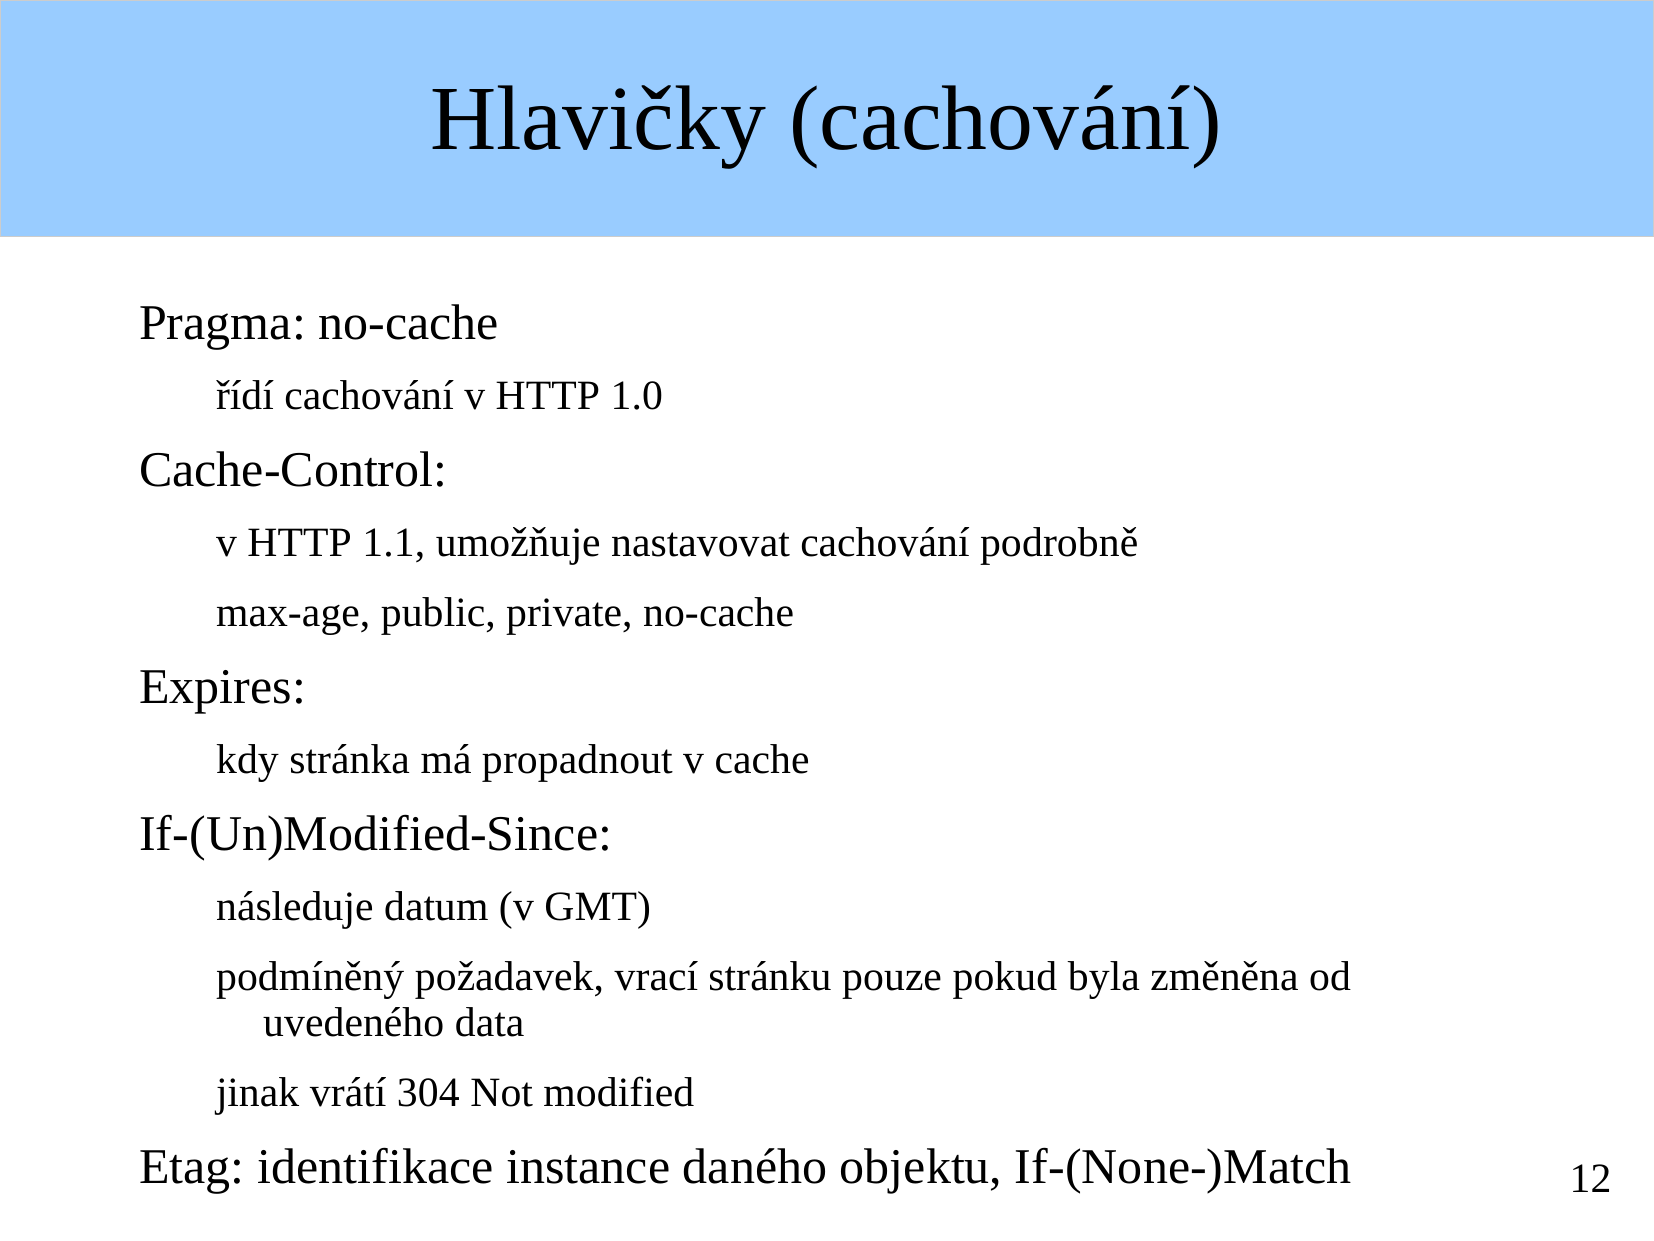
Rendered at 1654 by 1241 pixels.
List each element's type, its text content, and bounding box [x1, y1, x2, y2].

list Pragma: no-cache řídí cachování v HTTP 1.0 Cache-Control: v HTTP 1.1, umožňuje nastavovat cachování podrobně max-age, public, private, no-cache Expires: kdy stránka má propadnout v cache If-(Un)Modified-Since: následuje datum (v GMT) podmíněný požadavek, vrací stránku pouze pokud byla změněna od uvedeného data jinak vrátí 304 Not modified Etag: identifikace instance daného objektu, If-(None-)Match [121, 295, 1534, 1195]
title Hlavičky (cachování) [0, 0, 1654, 237]
